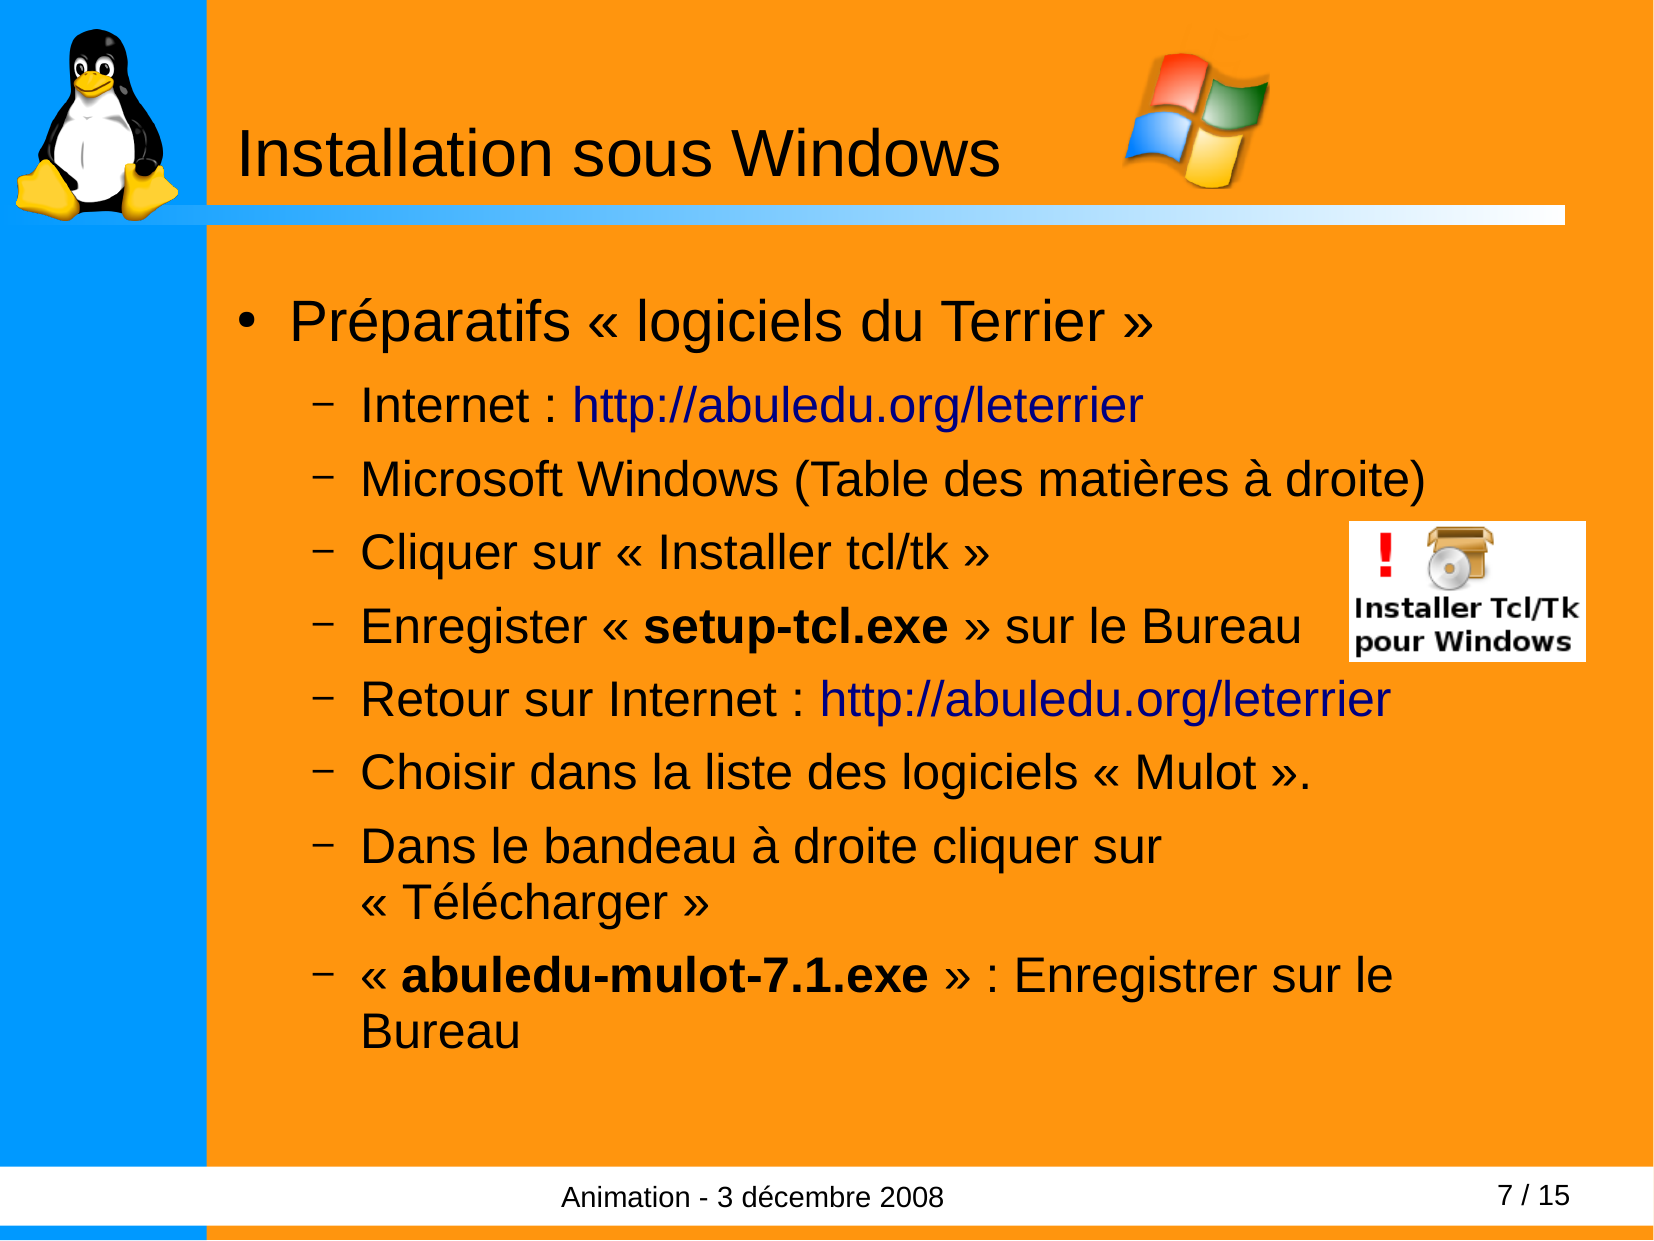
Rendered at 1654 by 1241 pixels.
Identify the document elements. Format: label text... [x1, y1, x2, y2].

picture [16, 29, 178, 221]
picture [1349, 521, 1586, 662]
title Installation sous Windows [236, 49, 1571, 257]
picture [1122, 23, 1270, 189]
list Préparatifs « logiciels du Terrier » Internet : http://abuledu.org/leterrier Microsoft Windows (Table des matières à droite) Cliquer sur « Installer tcl/tk » Enregister « setup-tcl.exe » sur le Bureau Retour sur Internet : http://abuledu.org/leterrier Choisir dans la liste des logiciels « Mulot ». Dans le bandeau à droite cliquer sur « Télécharger » « abuledu-mulot-7.1.exe » : Enregistrer sur le Bureau [147, 288, 1483, 1093]
